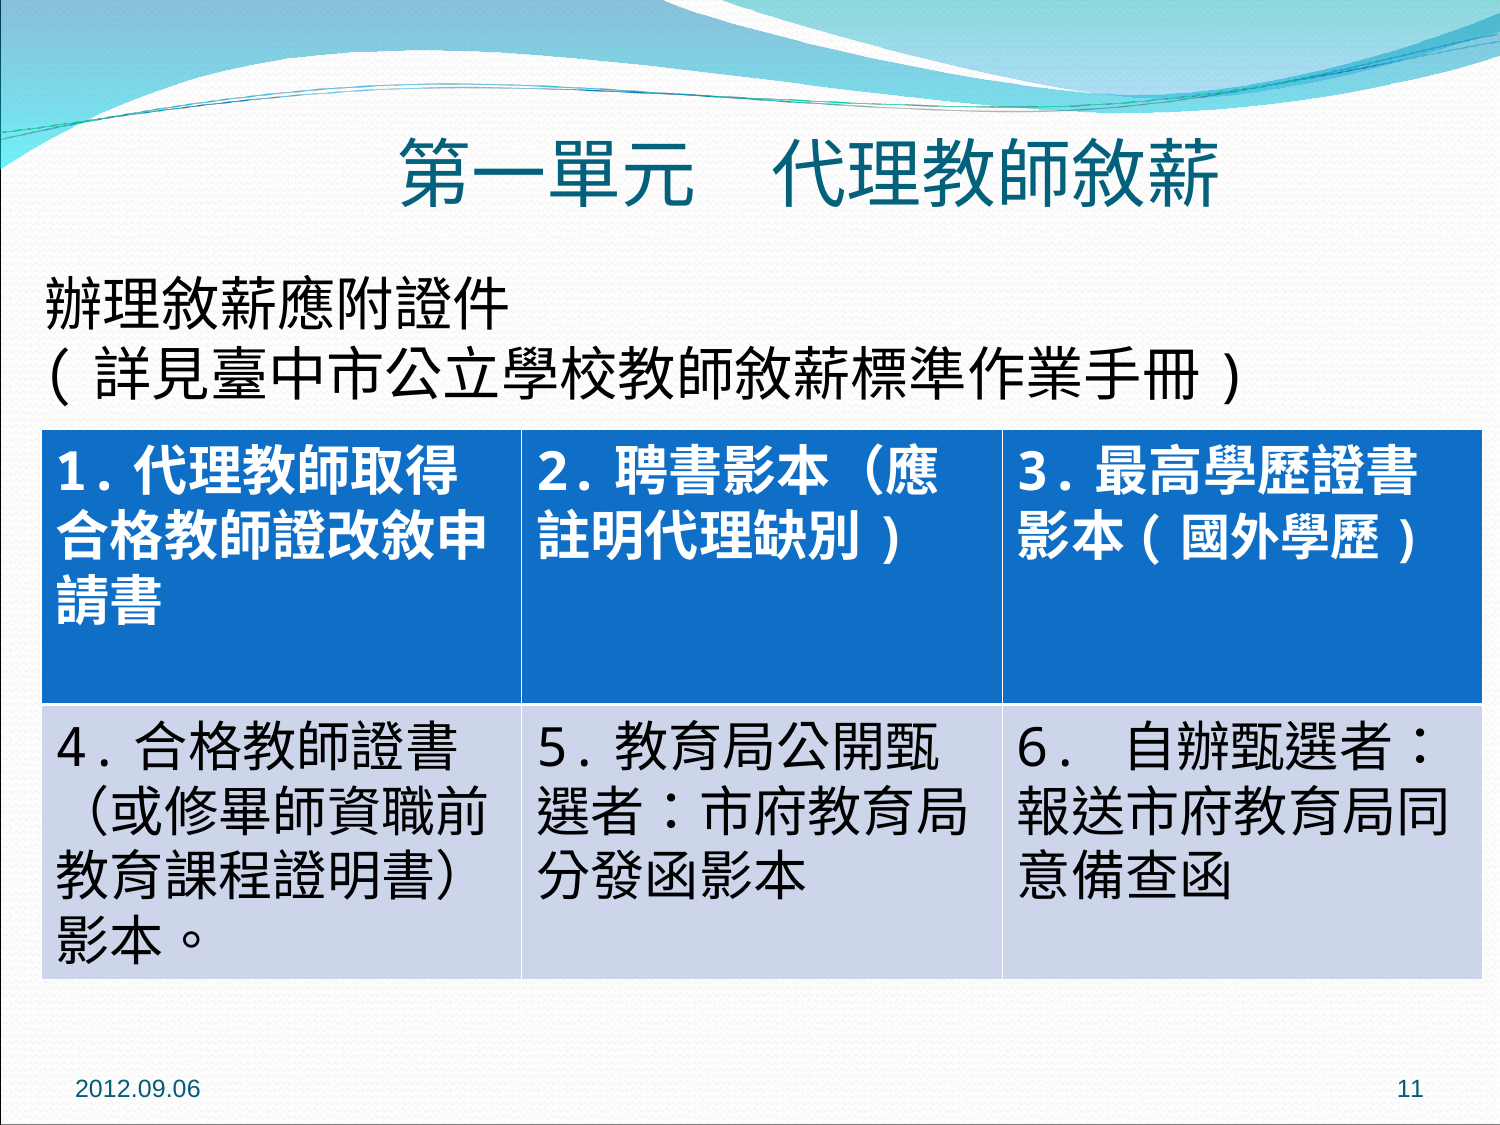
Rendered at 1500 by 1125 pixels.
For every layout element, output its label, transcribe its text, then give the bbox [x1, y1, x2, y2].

table_cell 5.教育局公開甄選者：市府教育局分發函影本 [522, 706, 1002, 979]
table_header 2.聘書影本（應註明代理缺別) [522, 430, 1002, 703]
table_cell 4.合格教師證書（或修畢師資職前教育課程證明書）影本。 [42, 706, 521, 979]
table_header 1.代理教師取得合格教師證改敘申請書 [42, 430, 521, 703]
title 辦理敘薪應附證件 (詳見臺中市公立學校教師敘薪標準作業手冊) [44, 231, 1500, 408]
table_cell 6. 自辦甄選者： 報送市府教育局同意備查函 [1003, 706, 1482, 979]
text_box 2012.09.06 [74, 1042, 426, 1103]
text_box <number> [1299, 1042, 1426, 1103]
picture [0, 0, 1500, 1125]
table_header 3.最高學歷證書影本(國外學歷) [1003, 430, 1482, 703]
text_box 第一單元 代理教師敘薪 [171, 66, 1447, 217]
